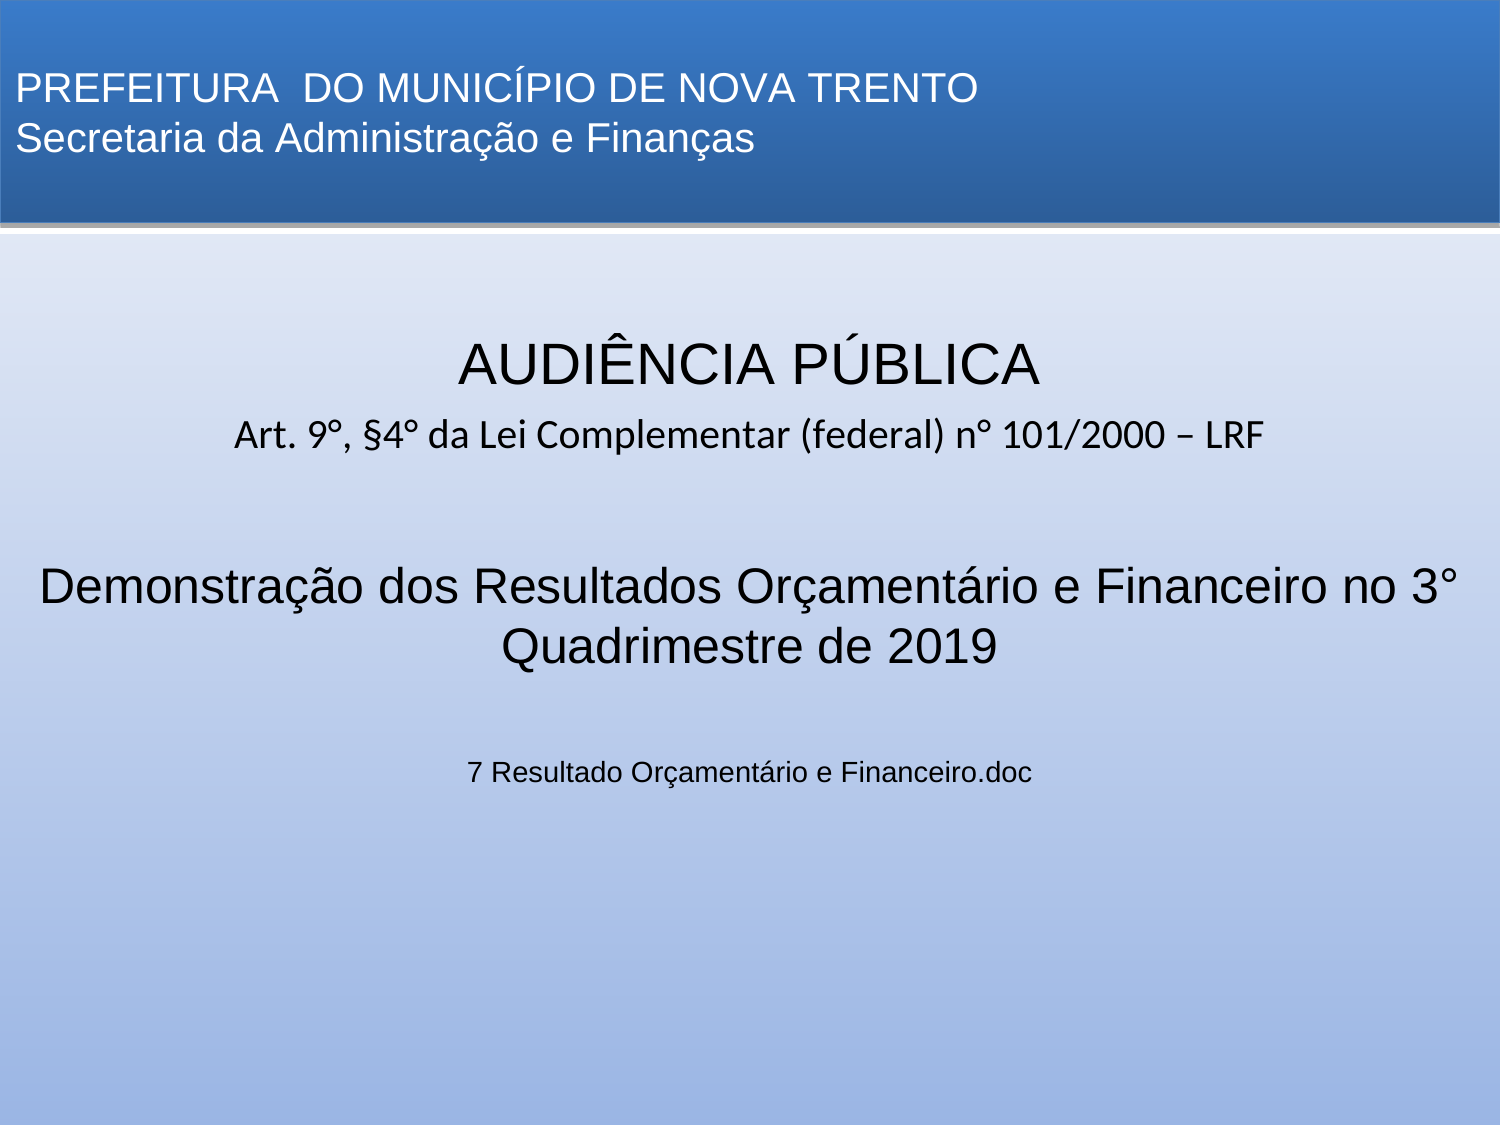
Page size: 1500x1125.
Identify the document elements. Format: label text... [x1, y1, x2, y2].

subtitle AUDIÊNCIA PÚBLICA Art. 9°, §4° da Lei Complementar (federal) n° 101/2000 – LRF Demonstração dos Resultados Orçamentário e Financeiro no 3° Quadrimestre de 2019 7 Resultado Orçamentário e Financeiro.doc [0, 234, 1500, 1125]
title PREFEITURA DO MUNICÍPIO DE NOVA TRENTO Secretaria da Administração e Finanças [0, 0, 1500, 223]
